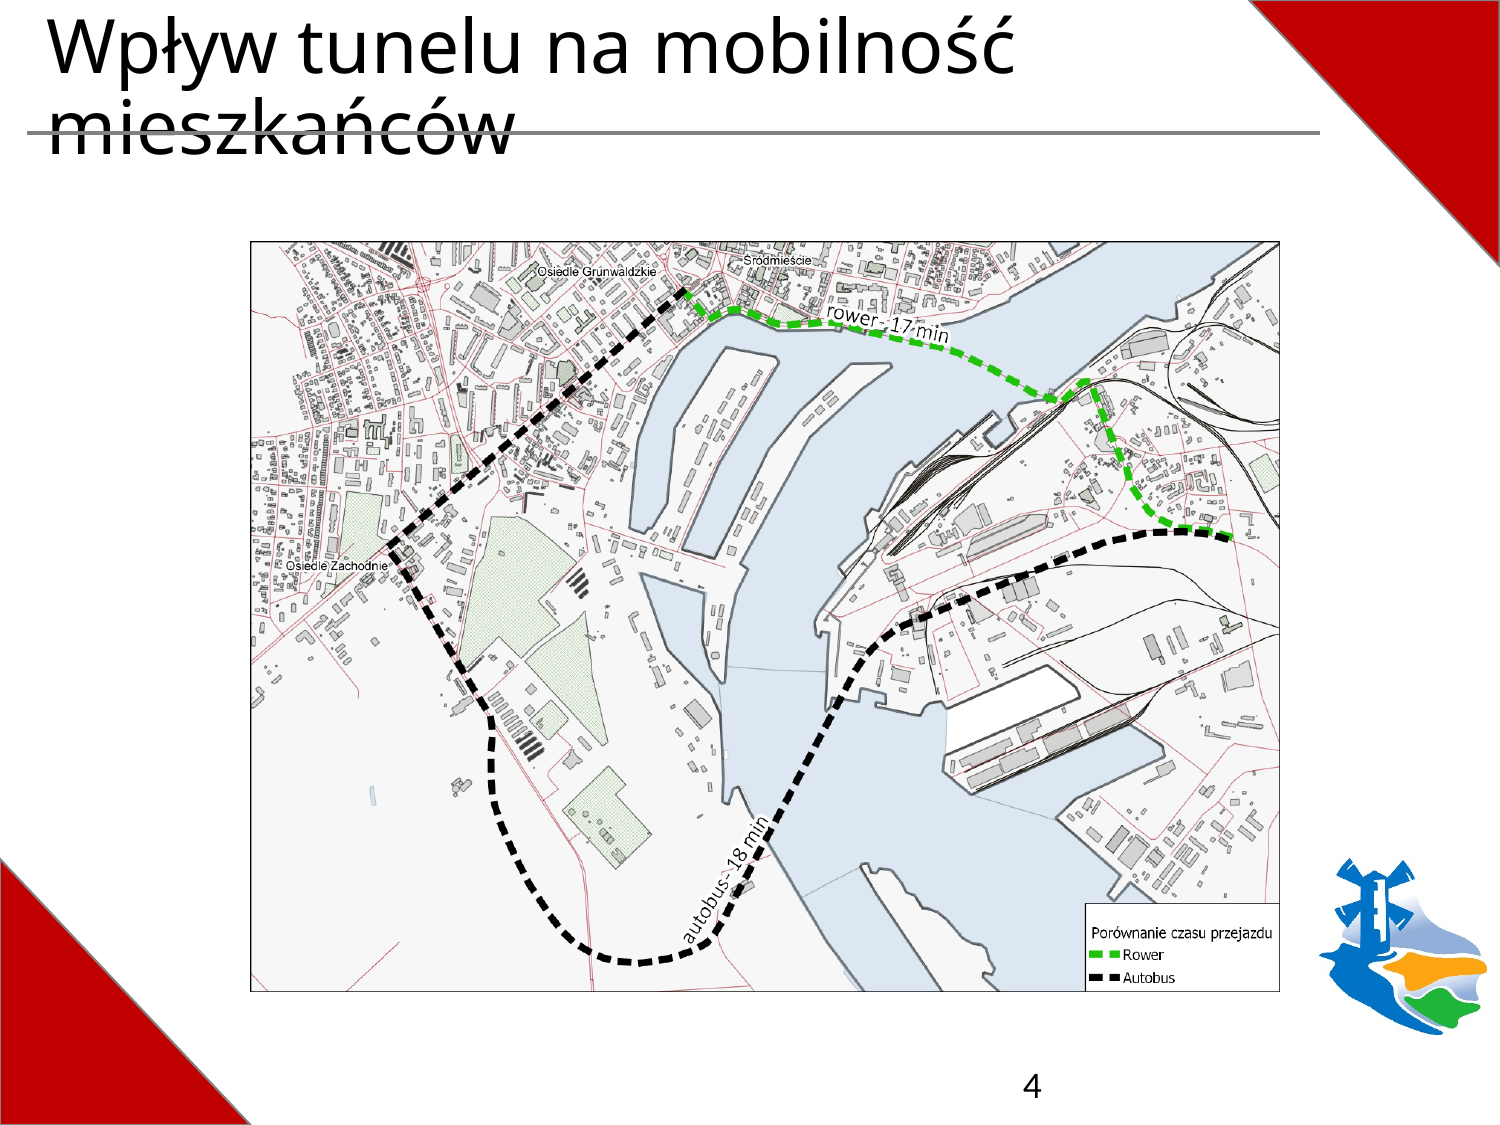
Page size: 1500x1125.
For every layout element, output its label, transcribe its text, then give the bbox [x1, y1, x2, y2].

text_box Wpływ tunelu na mobilność mieszkańców [31, 0, 1328, 199]
slide_number 25 [1008, 1054, 1459, 1114]
picture [250, 241, 1280, 992]
picture [1319, 858, 1487, 1035]
text_box [0, 859, 251, 1125]
text_box [1328, 0, 1500, 266]
